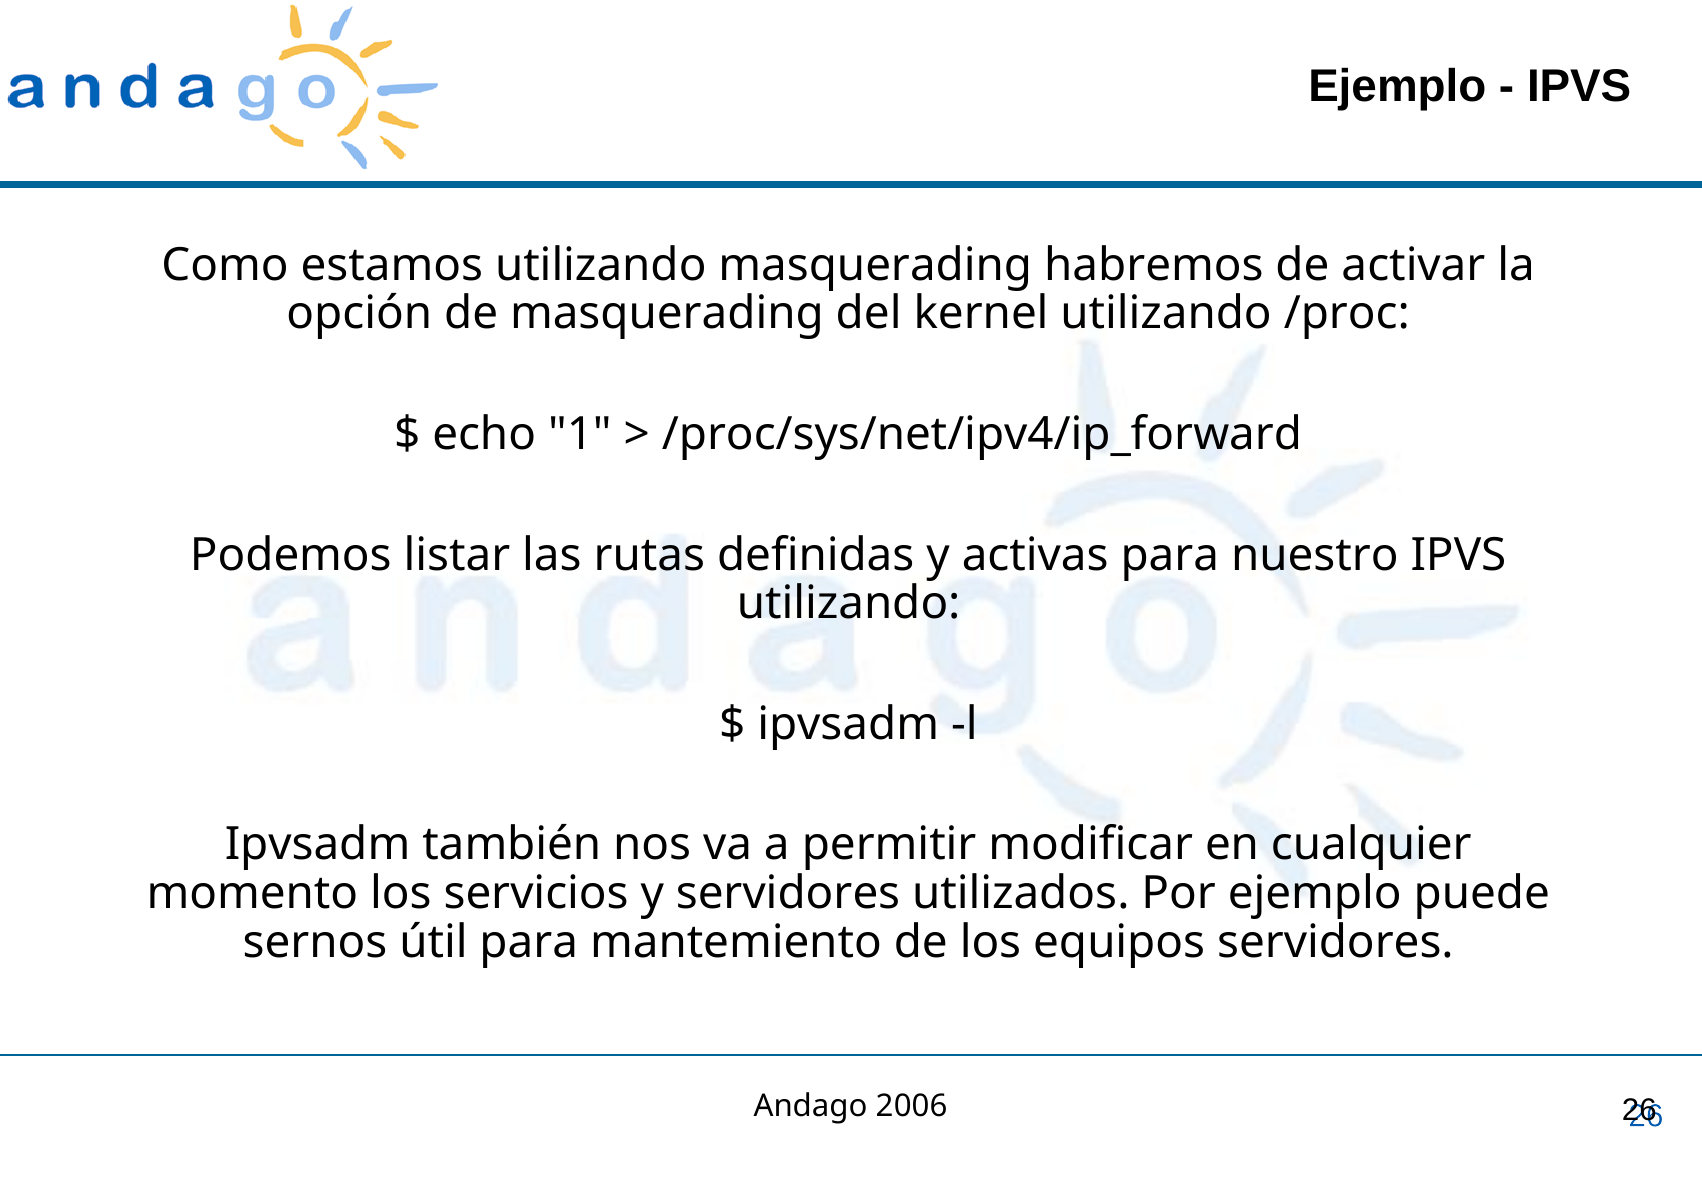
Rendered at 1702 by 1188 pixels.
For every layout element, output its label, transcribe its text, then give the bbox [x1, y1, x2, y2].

picture [0, 0, 255, 175]
title Ejemplo - IPVS [255, 0, 1702, 188]
subtitle Como estamos utilizando masquerading habremos de activar la opción de masquerading del kernel utilizando /proc: $ echo "1" > /proc/sys/net/ipv4/ip_forward Podemos listar las rutas definidas y activas para nuestro IPVS utilizando: $ ipvsadm -l Ipvsadm también nos va a permitir modificar en cualquier momento los servicios y servidores utilizados. Por ejemplo puede sernos útil para mantemiento de los equipos servidores. [125, 247, 1572, 961]
